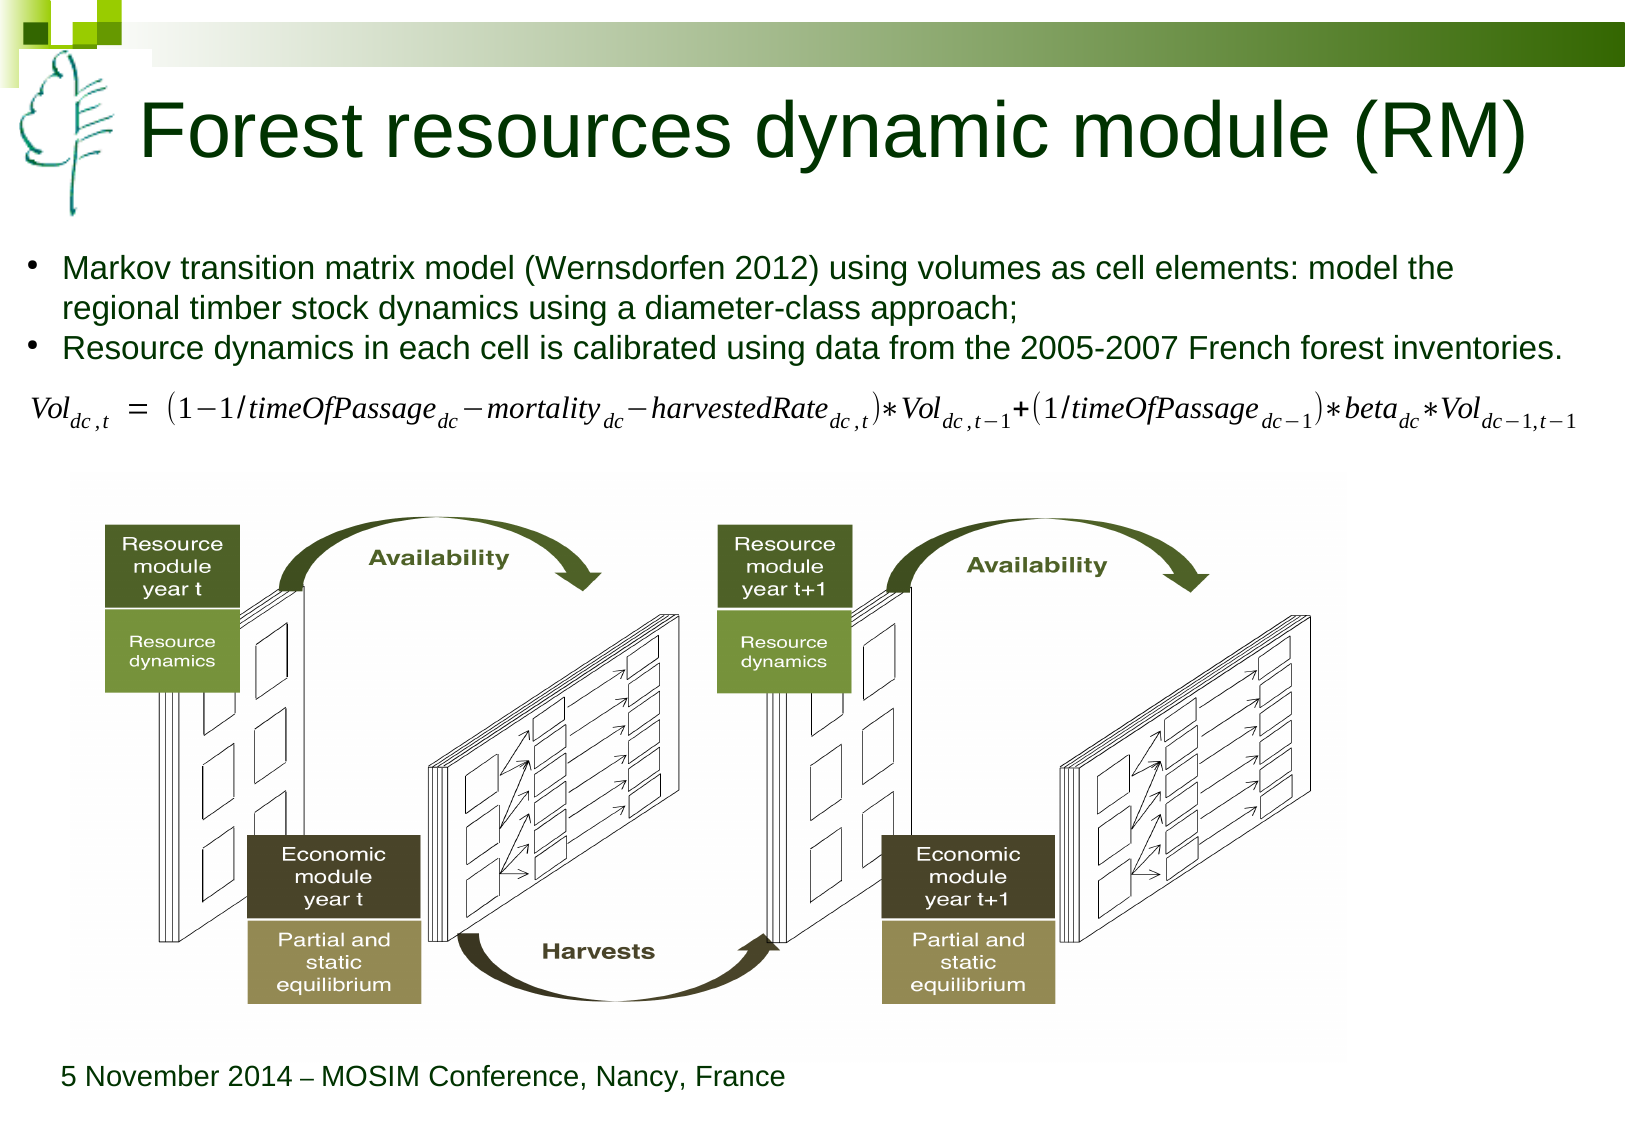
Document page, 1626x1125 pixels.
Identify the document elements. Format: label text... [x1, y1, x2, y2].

title Forest resources dynamic module (RM) [123, 70, 1626, 182]
chart [23, 389, 1583, 433]
picture [19, 49, 152, 220]
picture [70, 472, 1347, 1063]
text_box Markov transition matrix model (Wernsdorfen 2012) using volumes as cell elements: model the regional timber stock dynamics using a diameter-class approach; Resource dynamics in each cell is calibrated using data from the 2005-2007 French forest inventories. [11, 238, 1592, 378]
